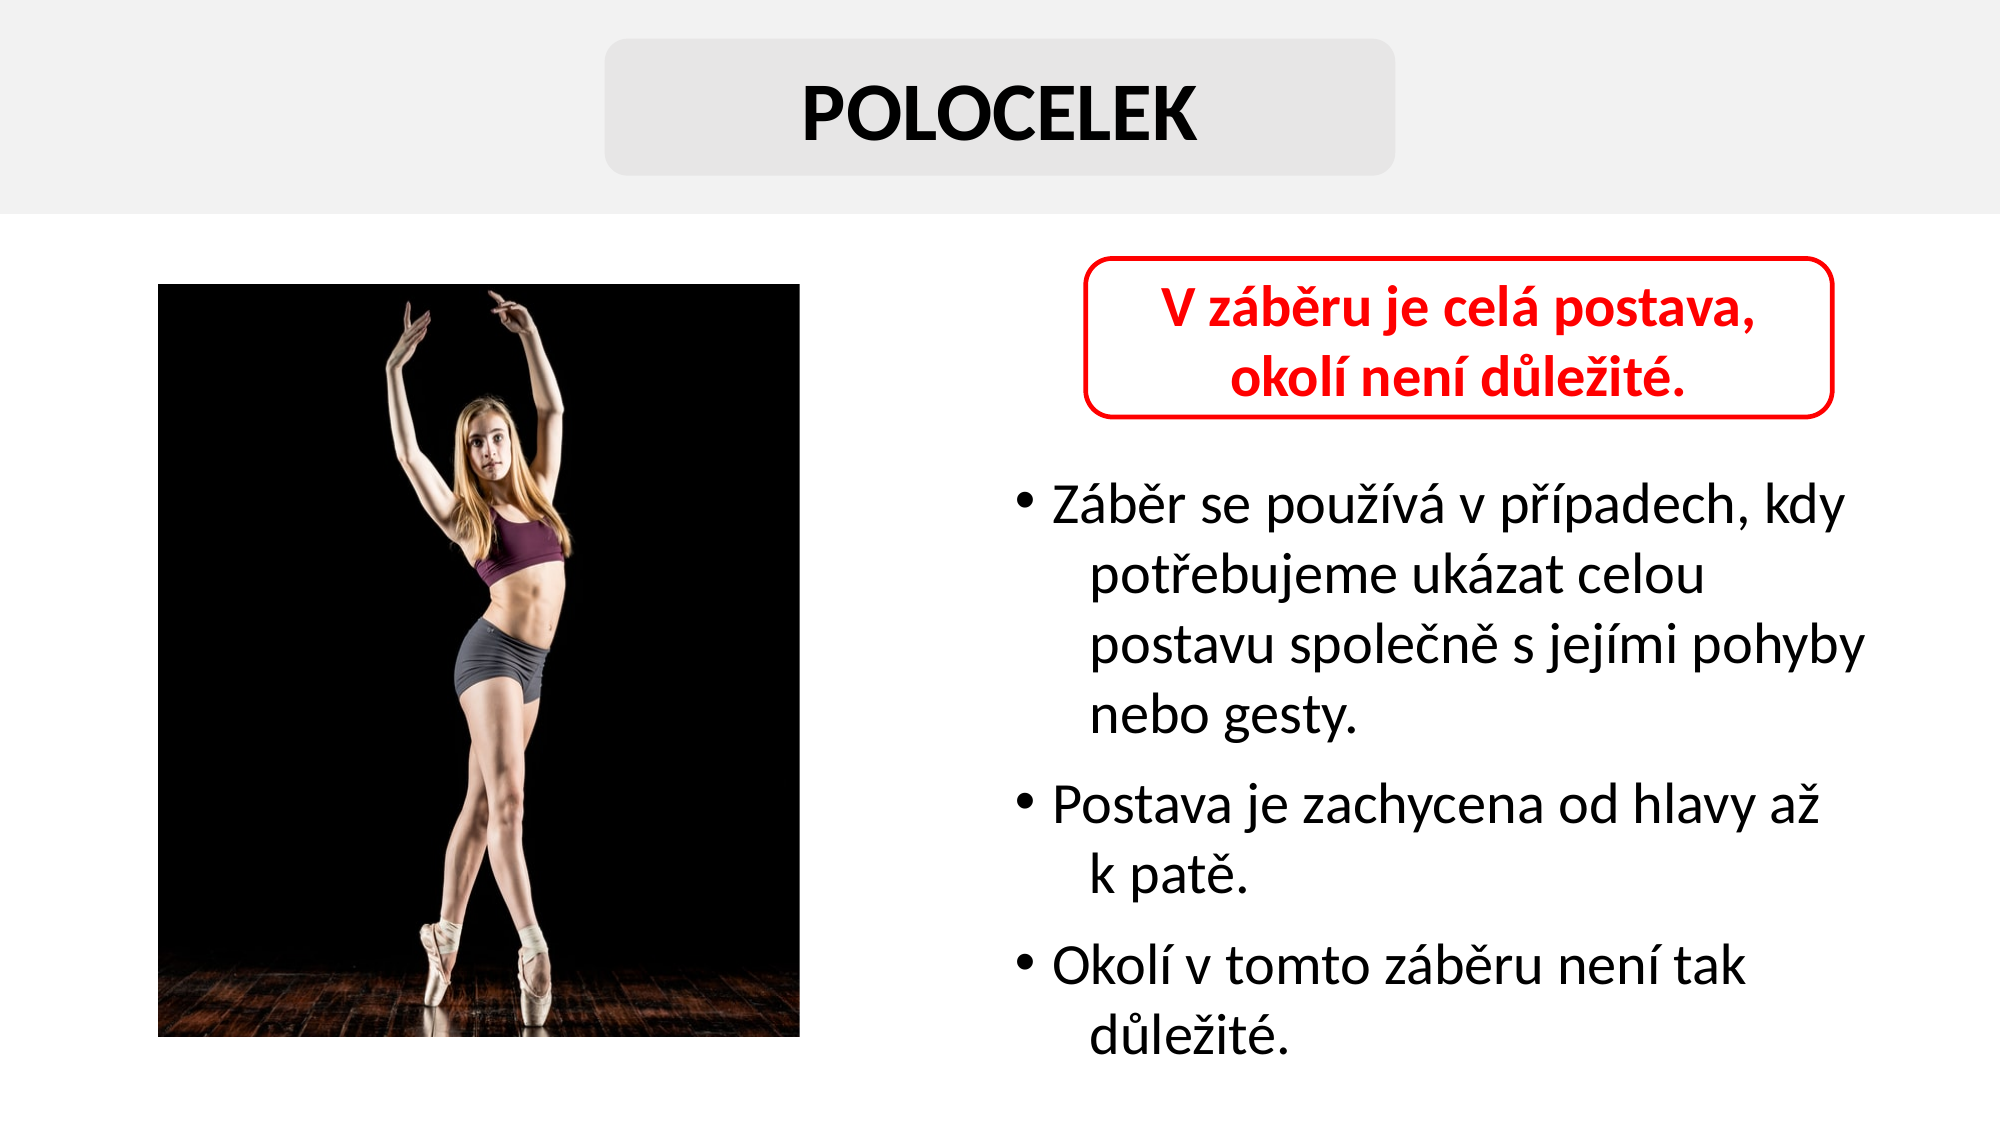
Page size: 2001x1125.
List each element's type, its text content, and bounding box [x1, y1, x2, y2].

text_box POLOCELEK [604, 38, 1396, 176]
picture [158, 284, 800, 1037]
text_box V záběru je celá postava, okolí není důležité. [1085, 258, 1833, 417]
text_box Záběr se používá v případech, kdy potřebujeme ukázat celou postavu společně s jejími pohyby nebo gesty. Postava je zachycena od hlavy až k patě. Okolí v tomto záběru není tak důležité. [999, 457, 1918, 885]
text_box [0, 0, 2000, 214]
